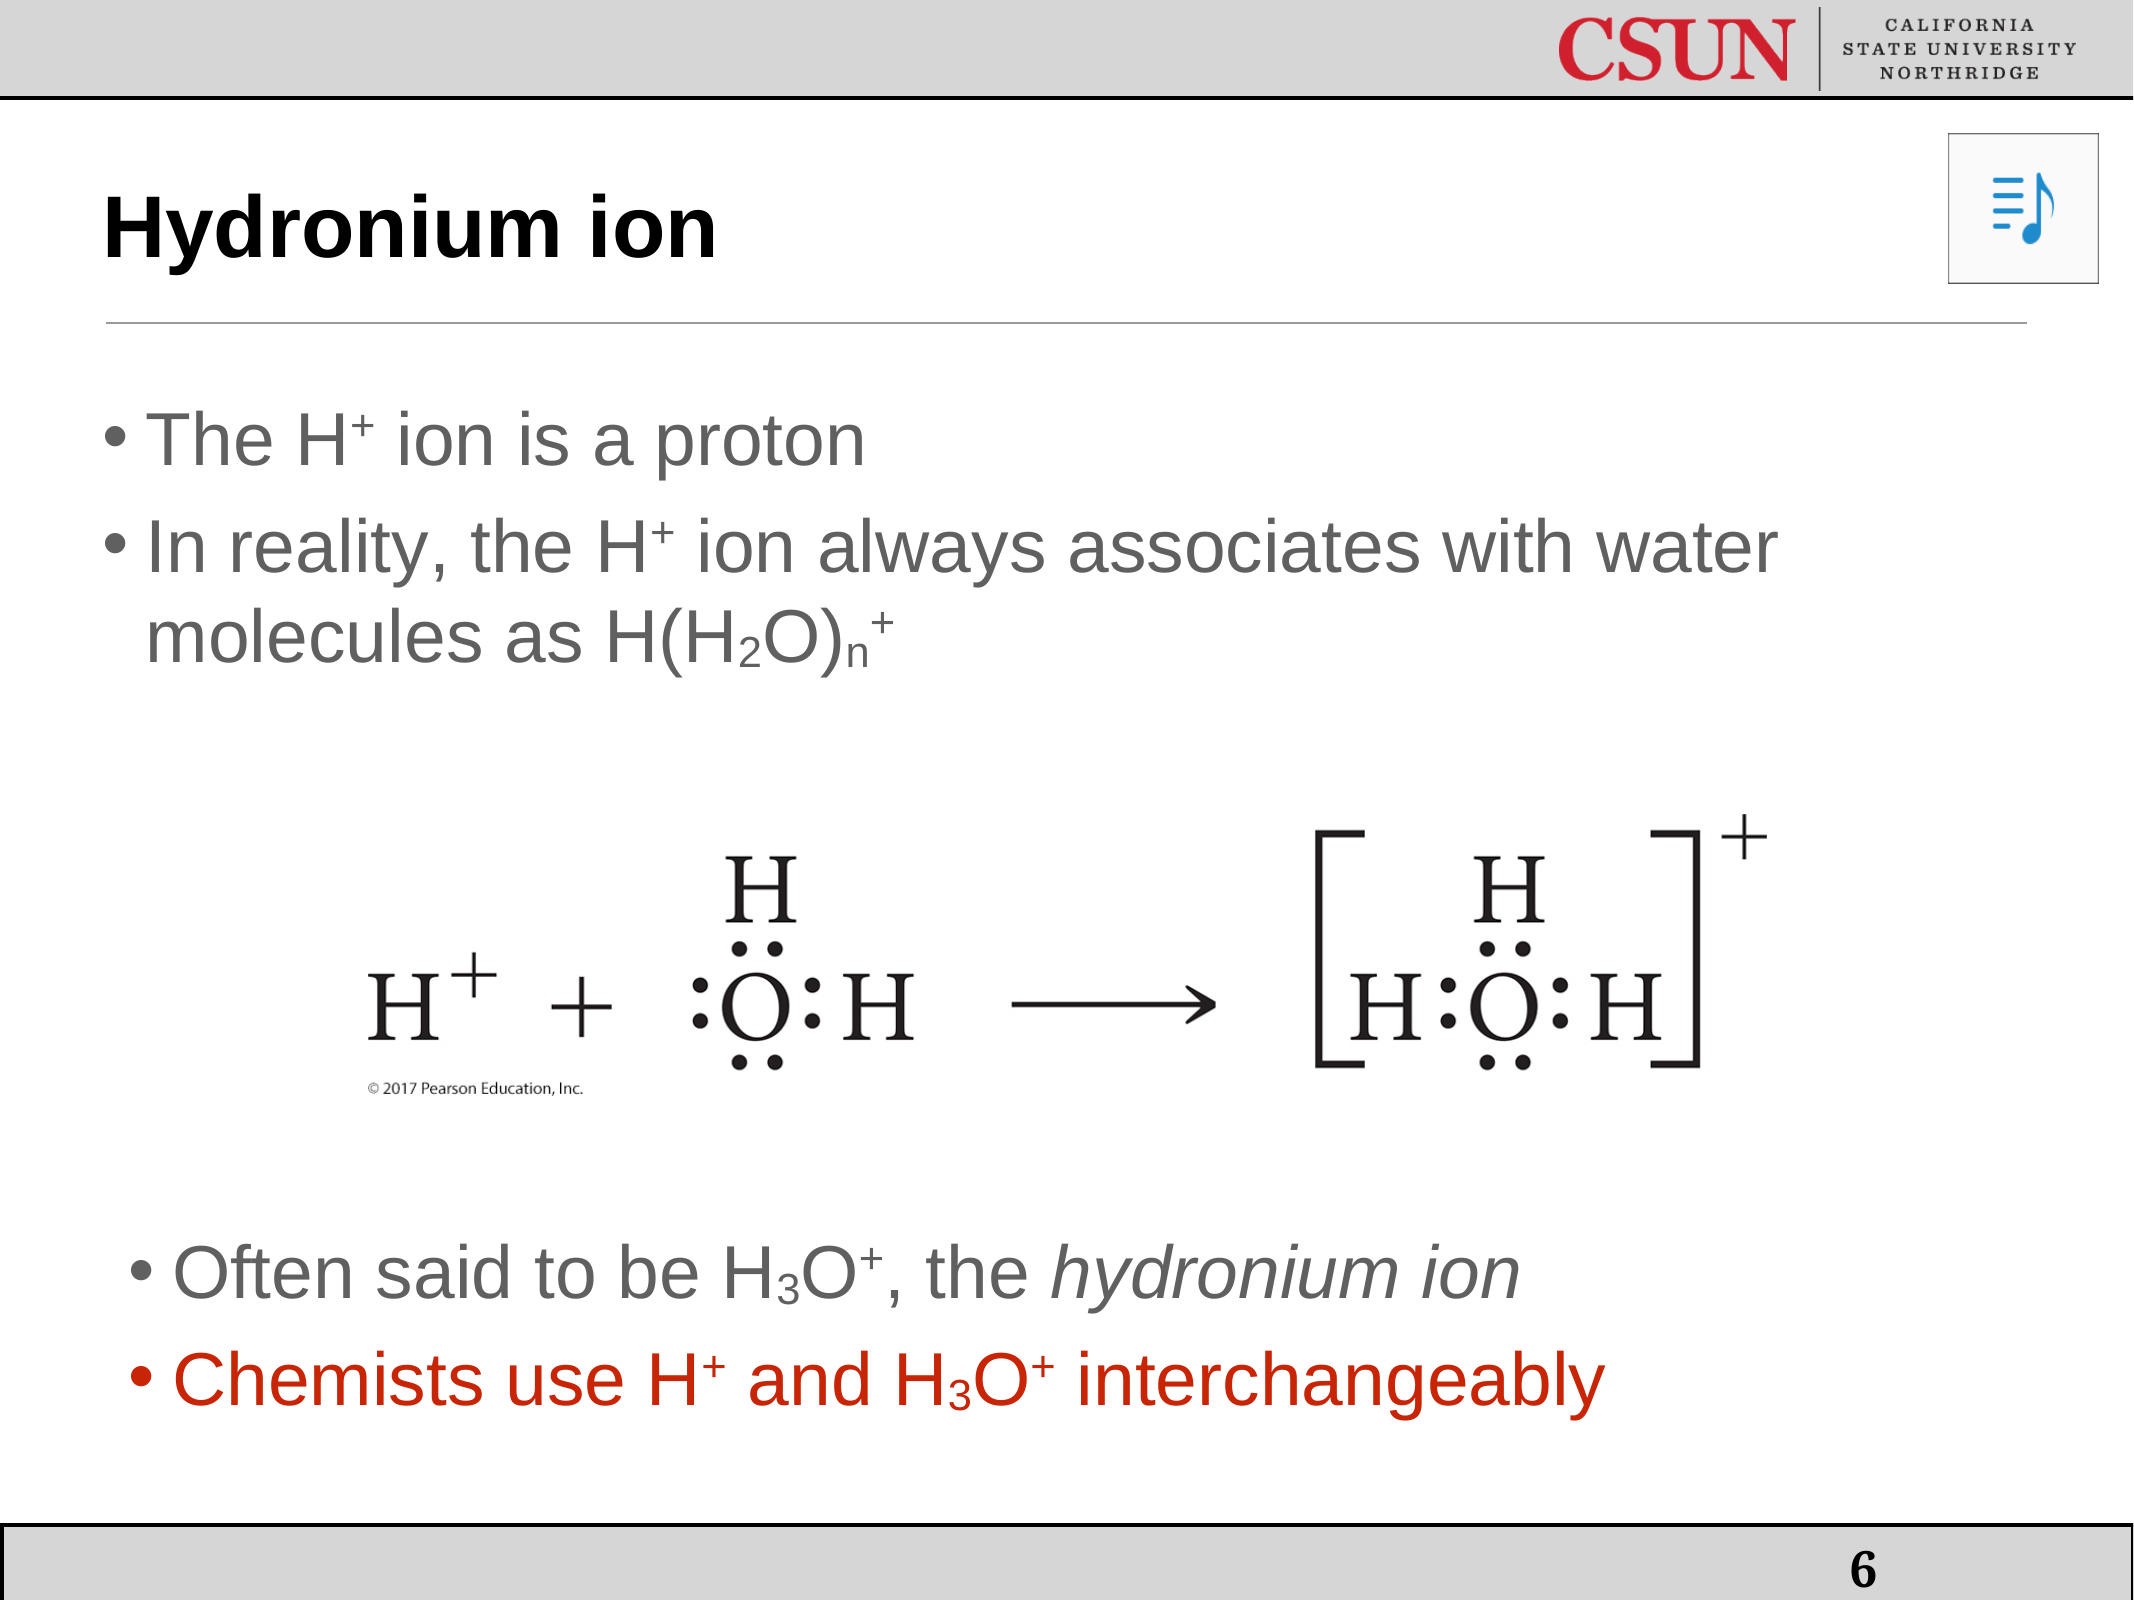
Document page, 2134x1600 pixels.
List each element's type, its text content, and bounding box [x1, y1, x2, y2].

picture [357, 803, 1778, 1104]
text_box Often said to be H3O+, the hydronium ion Chemists use H+ and H3O+ interchangeably [120, 1215, 2066, 1486]
text_box [1946, 131, 2101, 286]
list The H+ ion is a proton In reality, the H+ ion always associates with water molecules as H(H2O)n+ [93, 382, 2040, 807]
picture [1559, 7, 2076, 91]
title Hydronium ion [93, 104, 2040, 284]
